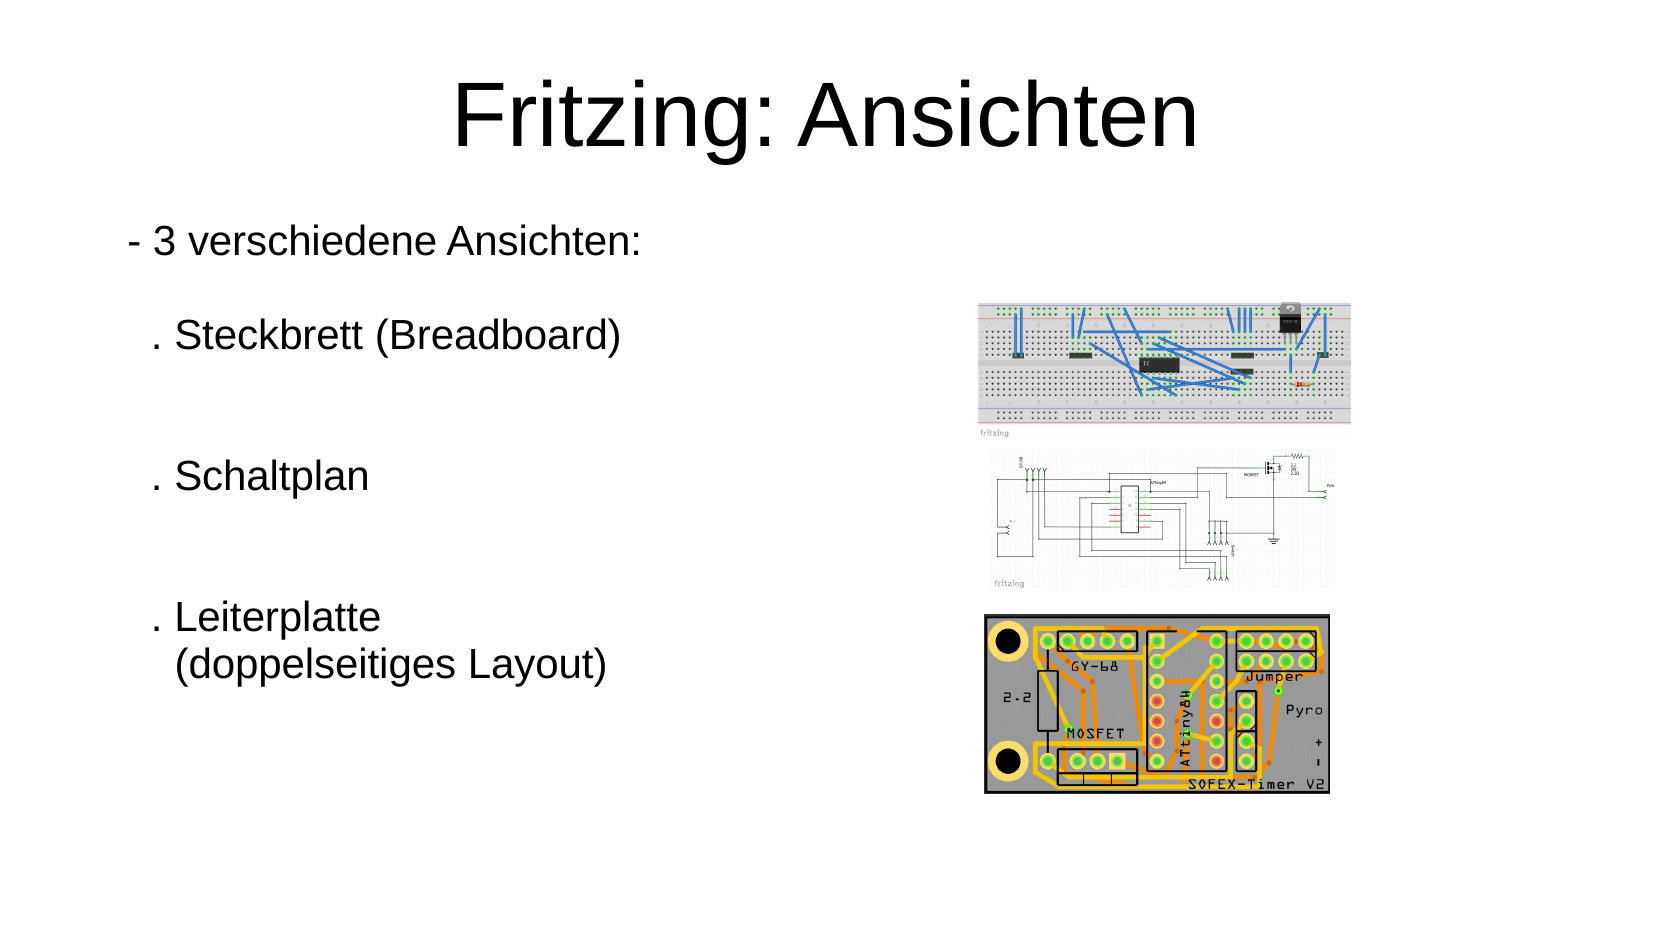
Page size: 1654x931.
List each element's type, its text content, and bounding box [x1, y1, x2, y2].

picture [984, 614, 1330, 794]
list - 3 verschiedene Ansichten: . Steckbrett (Breadboard) . Schaltplan . Leiterplatte (doppelseitiges Layout) [82, 217, 1571, 758]
picture [975, 299, 1351, 439]
picture [990, 449, 1336, 590]
title Fritzing: Ansichten [82, 37, 1571, 193]
